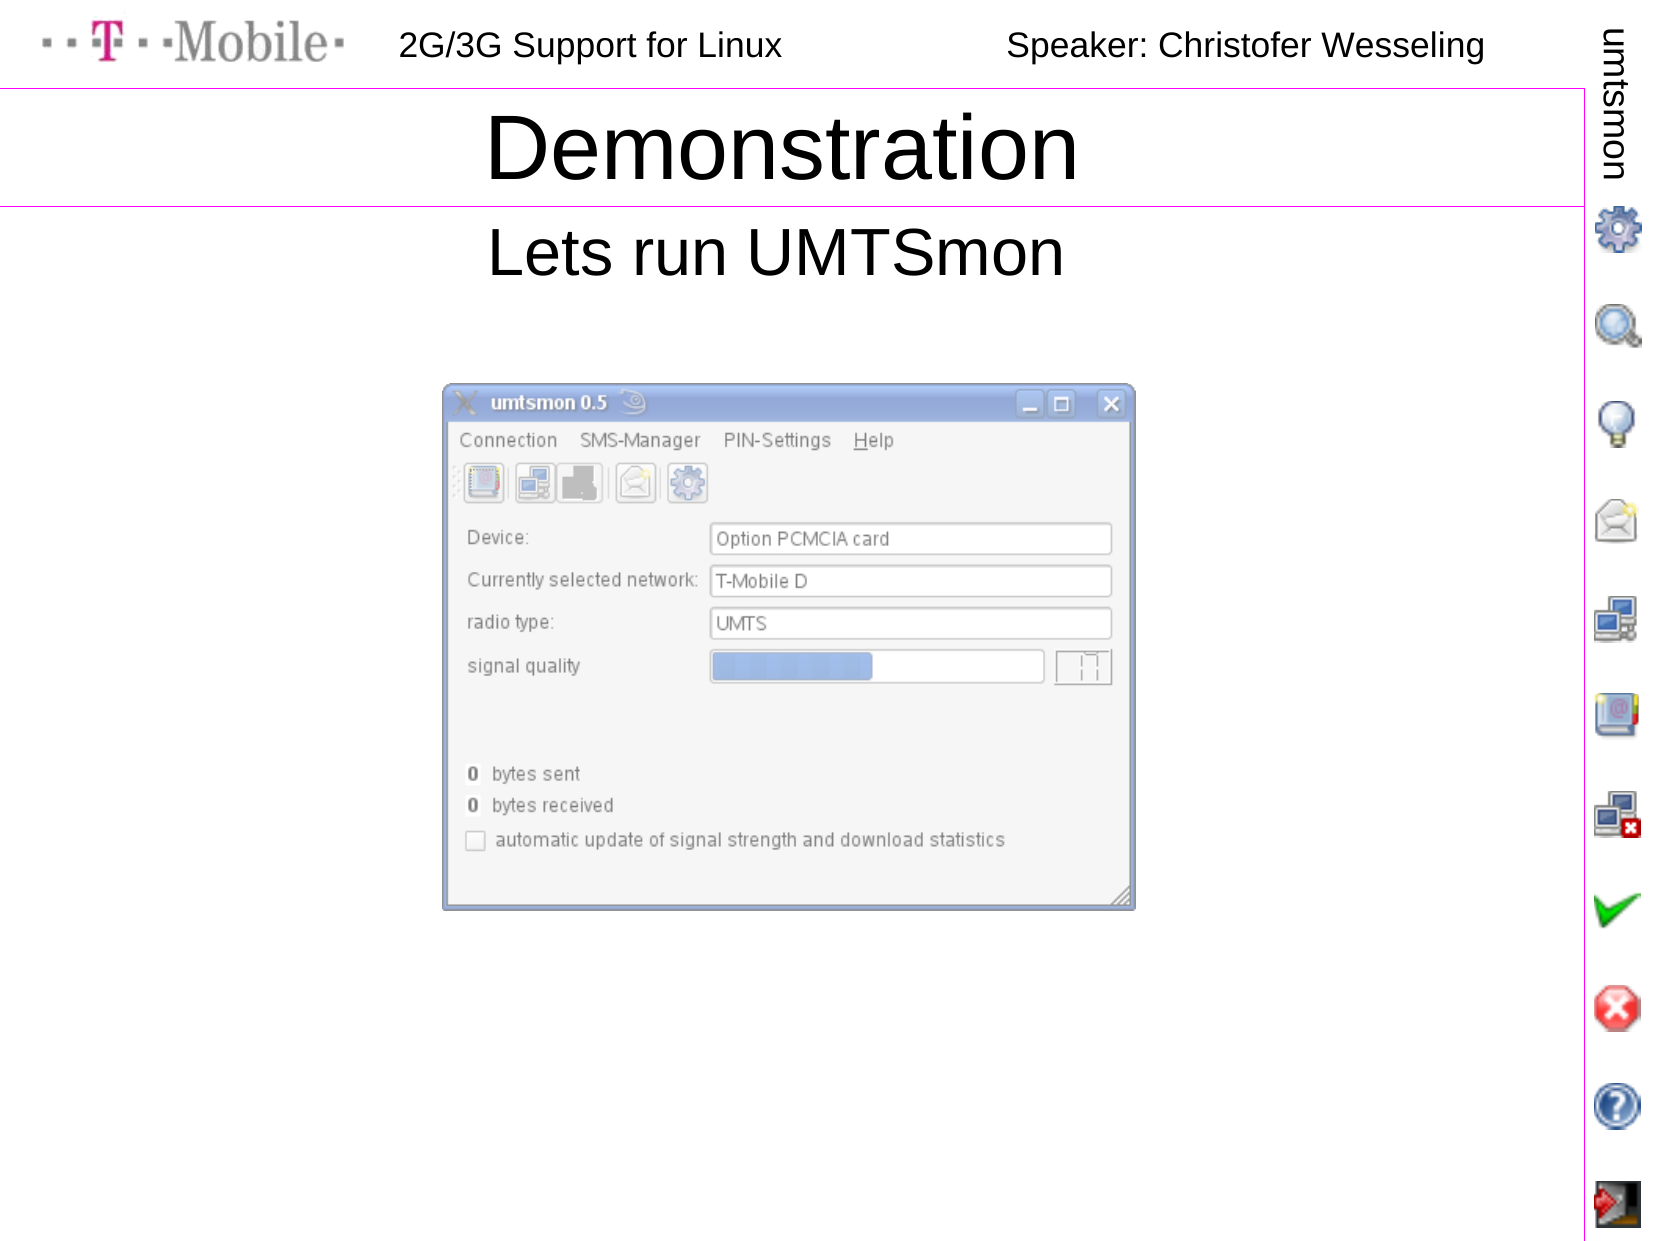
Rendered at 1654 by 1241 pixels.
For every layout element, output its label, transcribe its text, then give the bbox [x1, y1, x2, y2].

picture [442, 383, 1136, 911]
picture [1594, 401, 1641, 448]
picture [1595, 304, 1642, 351]
picture [1594, 596, 1641, 643]
picture [1594, 1083, 1641, 1130]
list Lets run UMTSmon [0, 215, 1536, 1167]
picture [1594, 791, 1641, 838]
picture [11, 6, 365, 77]
picture [1594, 693, 1641, 740]
title Demonstration [0, 90, 1565, 205]
picture [1594, 985, 1641, 1032]
picture [1594, 1181, 1641, 1228]
picture [1594, 499, 1641, 546]
picture [1594, 888, 1641, 935]
picture [1595, 206, 1642, 253]
